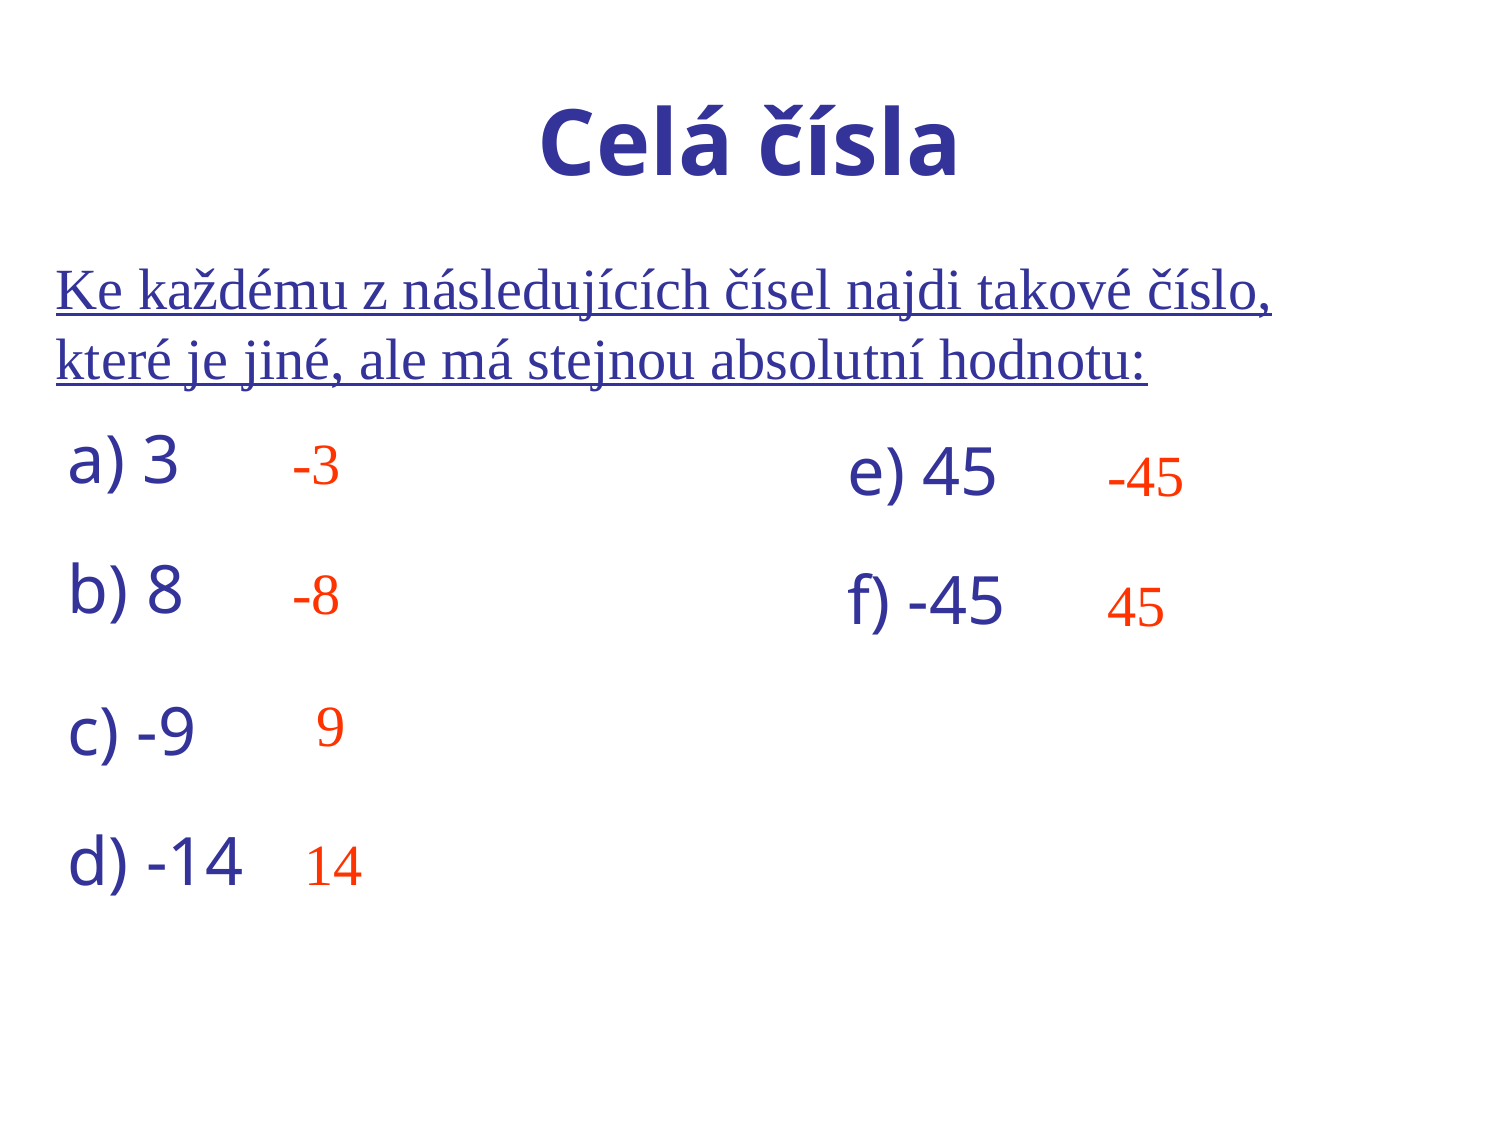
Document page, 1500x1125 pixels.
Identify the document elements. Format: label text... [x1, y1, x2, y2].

text_box 14 [289, 819, 526, 906]
text_box -45 [1092, 430, 1329, 516]
text_box f) -45 [832, 550, 1294, 647]
text_box -3 [277, 418, 514, 504]
text_box a) 3 [53, 408, 526, 505]
text_box -8 [277, 548, 514, 634]
text_box e) 45 [832, 420, 1294, 517]
text_box c) -9 [53, 680, 479, 777]
text_box 45 [1092, 560, 1329, 646]
text_box 9 [301, 680, 538, 767]
text_box b) 8 [53, 538, 479, 635]
text_box Ke každému z následujících čísel najdi takové číslo, které je jiné, ale má stejnou absolutní hodnotu: [41, 243, 1412, 399]
title Celá čísla [75, 45, 1426, 233]
text_box d) -14 [53, 810, 455, 907]
